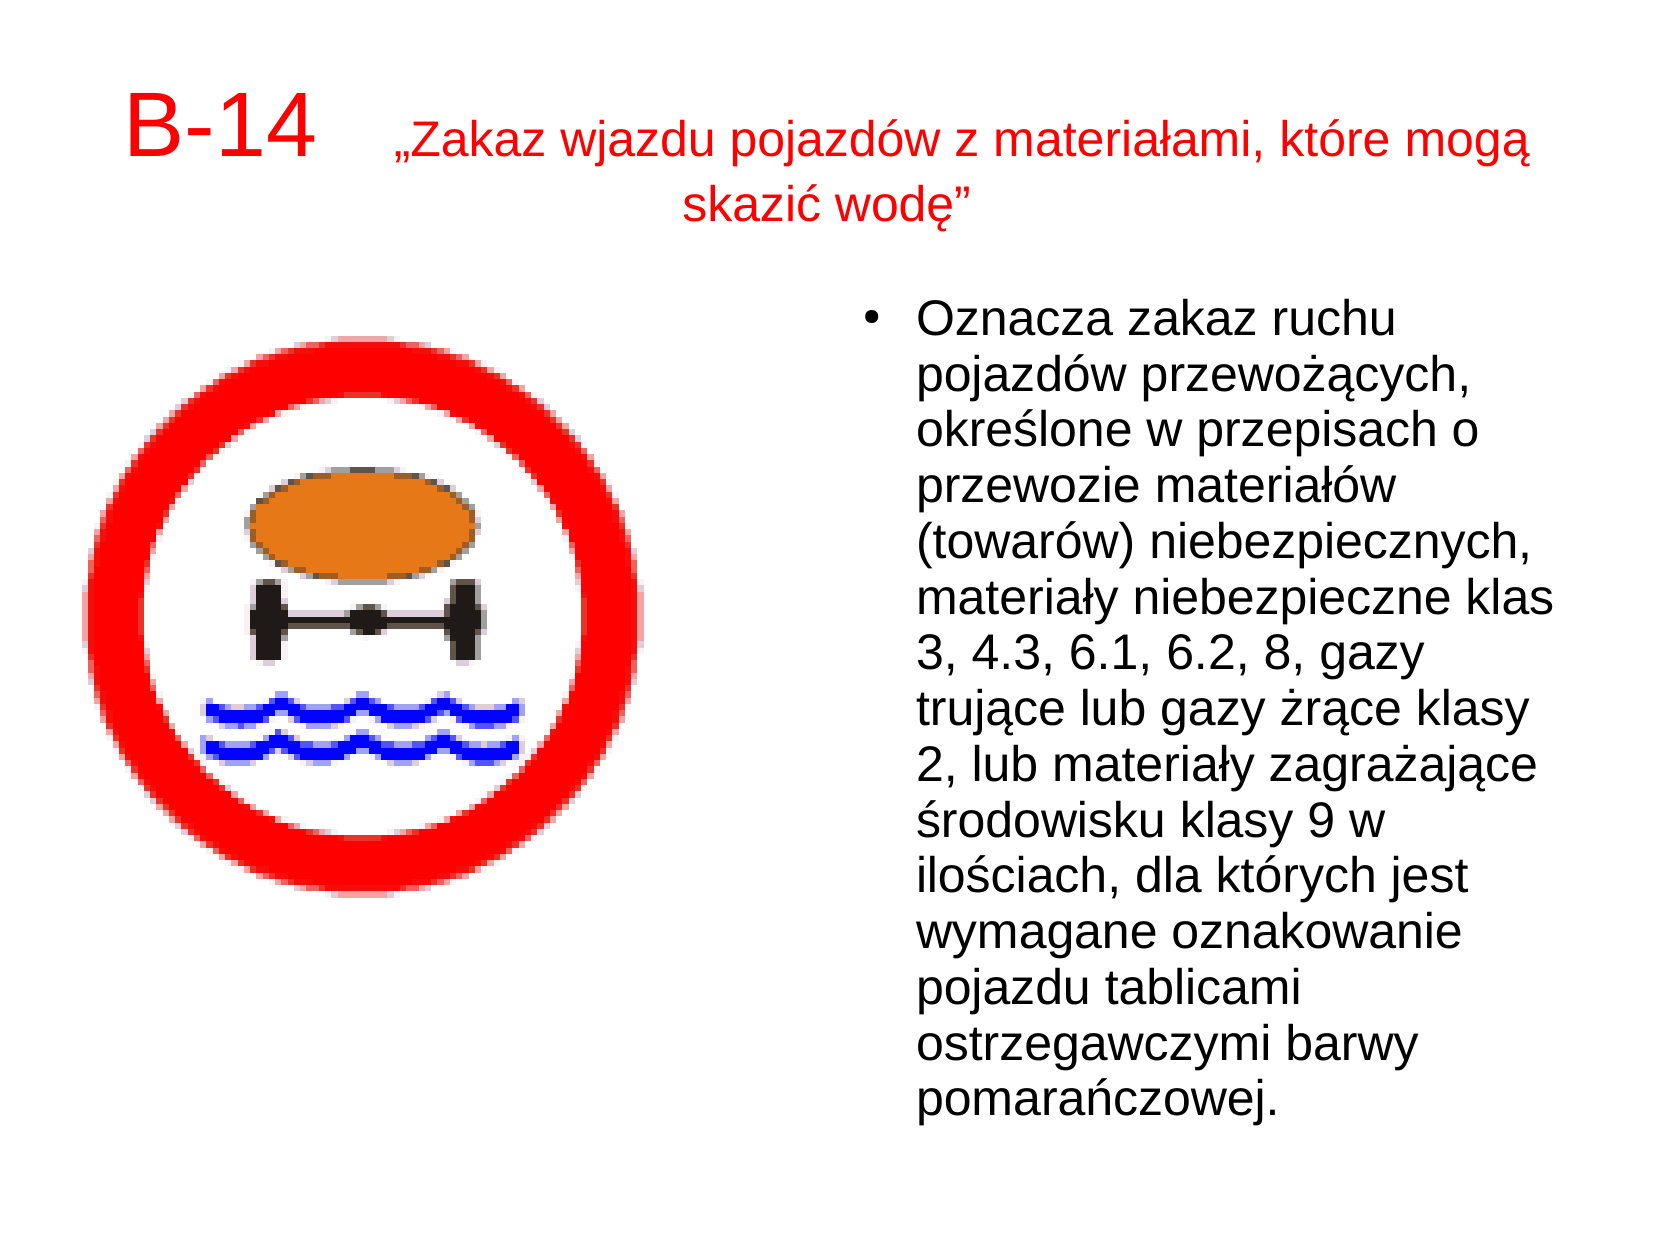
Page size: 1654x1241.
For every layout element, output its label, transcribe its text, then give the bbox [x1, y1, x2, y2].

list Oznacza zakaz ruchu pojazdów przewożących, określone w przepisach o przewozie materiałów (towarów) niebezpiecznych, materiały niebezpieczne klas 3, 4.3, 6.1, 6.2, 8, gazy trujące lub gazy żrące klasy 2, lub materiały zagrażające środowisku klasy 9 w ilościach, dla których jest wymagane oznakowanie pojazdu tablicami ostrzegawczymi barwy pomarańczowej. [845, 290, 1572, 1127]
title B-14 „Zakaz wjazdu pojazdów z materiałami, które mogą skazić wodę” [82, 56, 1571, 250]
picture [82, 336, 644, 898]
